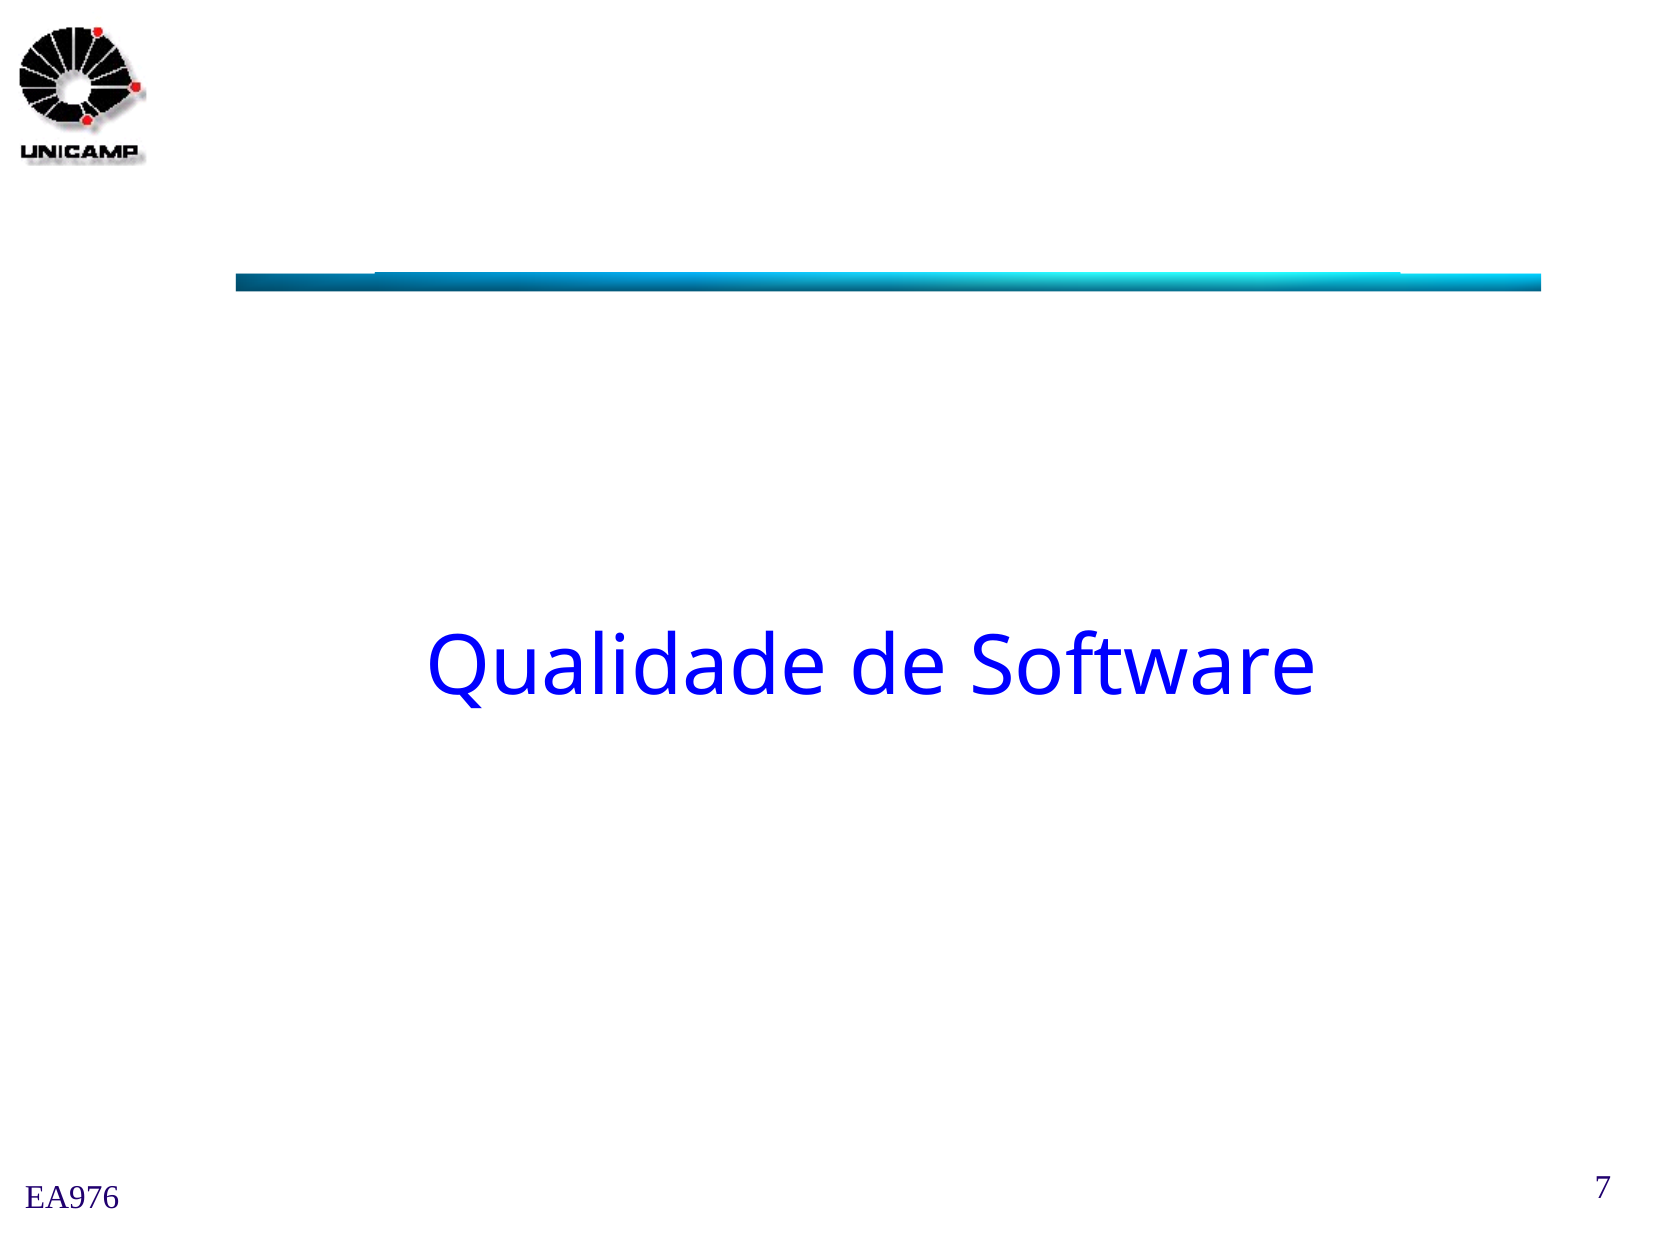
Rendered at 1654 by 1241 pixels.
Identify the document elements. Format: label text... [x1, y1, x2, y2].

title Qualidade de Software [237, 501, 1506, 716]
picture [125, 272, 1654, 295]
